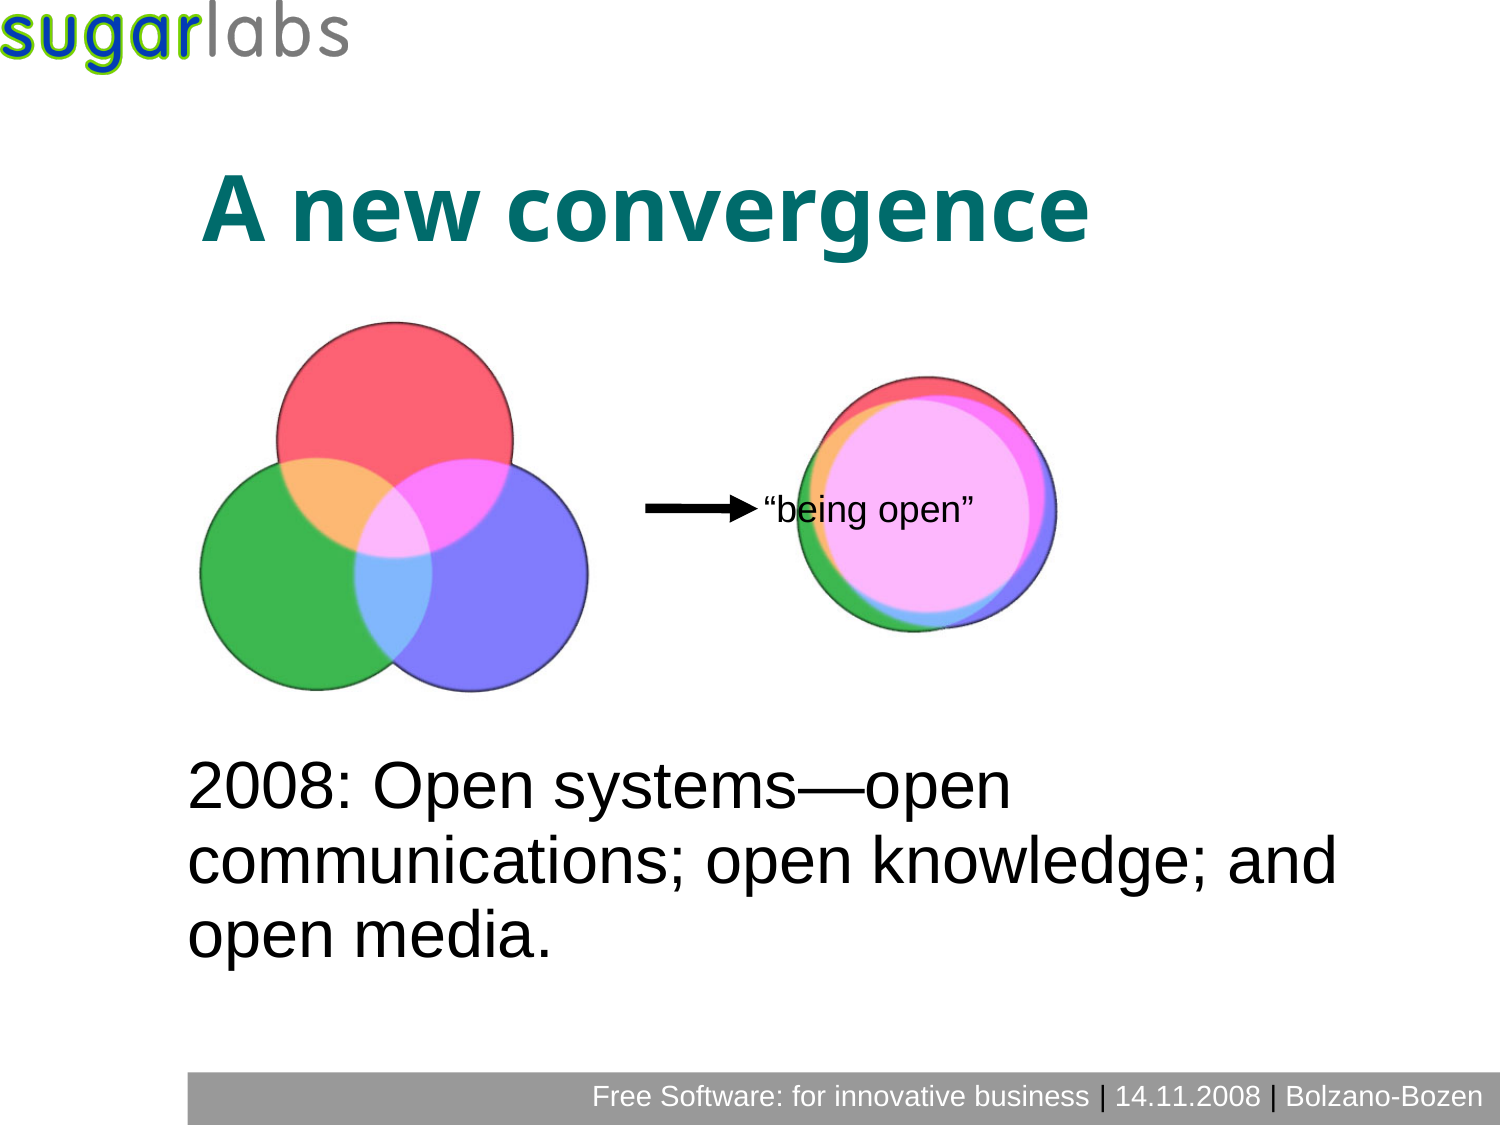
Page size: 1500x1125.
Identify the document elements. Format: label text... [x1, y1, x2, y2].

title A new convergence [187, 67, 1500, 346]
subtitle 2008: Open systems—open communications; open knowledge; and open media. [187, 337, 1425, 1042]
picture [0, 0, 348, 75]
